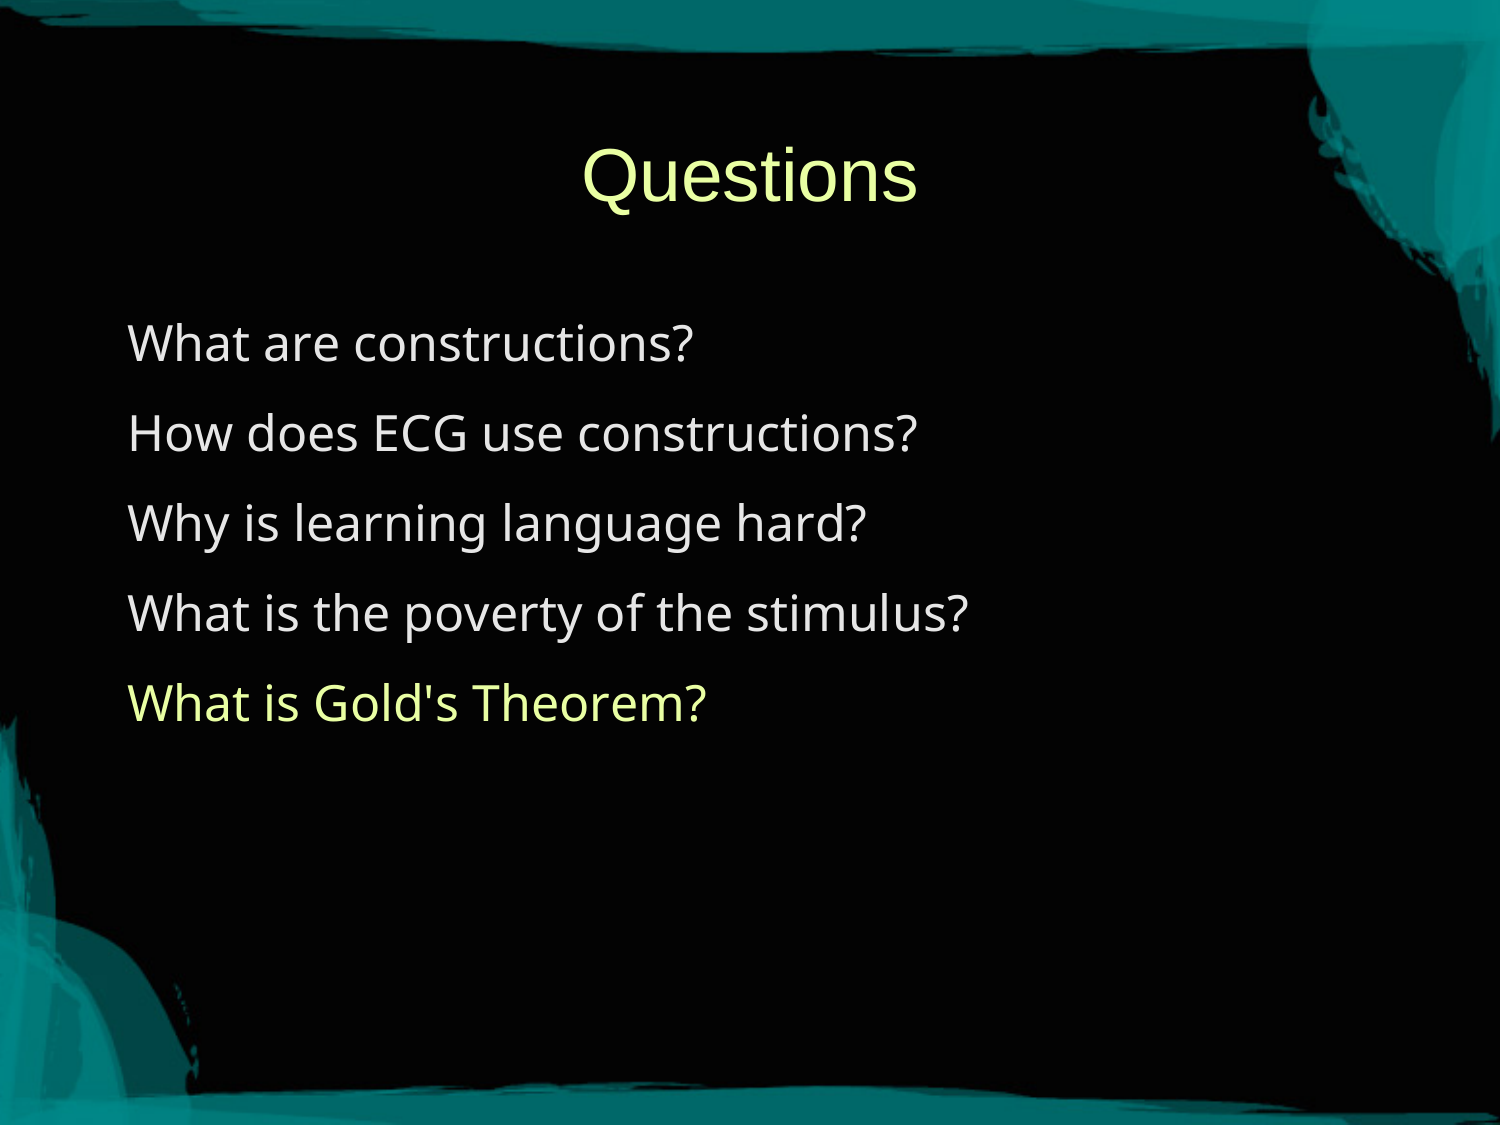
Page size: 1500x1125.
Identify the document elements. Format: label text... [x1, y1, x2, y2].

title Questions [112, 87, 1388, 263]
list What are constructions? How does ECG use constructions? Why is learning language hard? What is the poverty of the stimulus? What is Gold's Theorem? [112, 299, 1388, 1000]
picture [0, 0, 1500, 1125]
